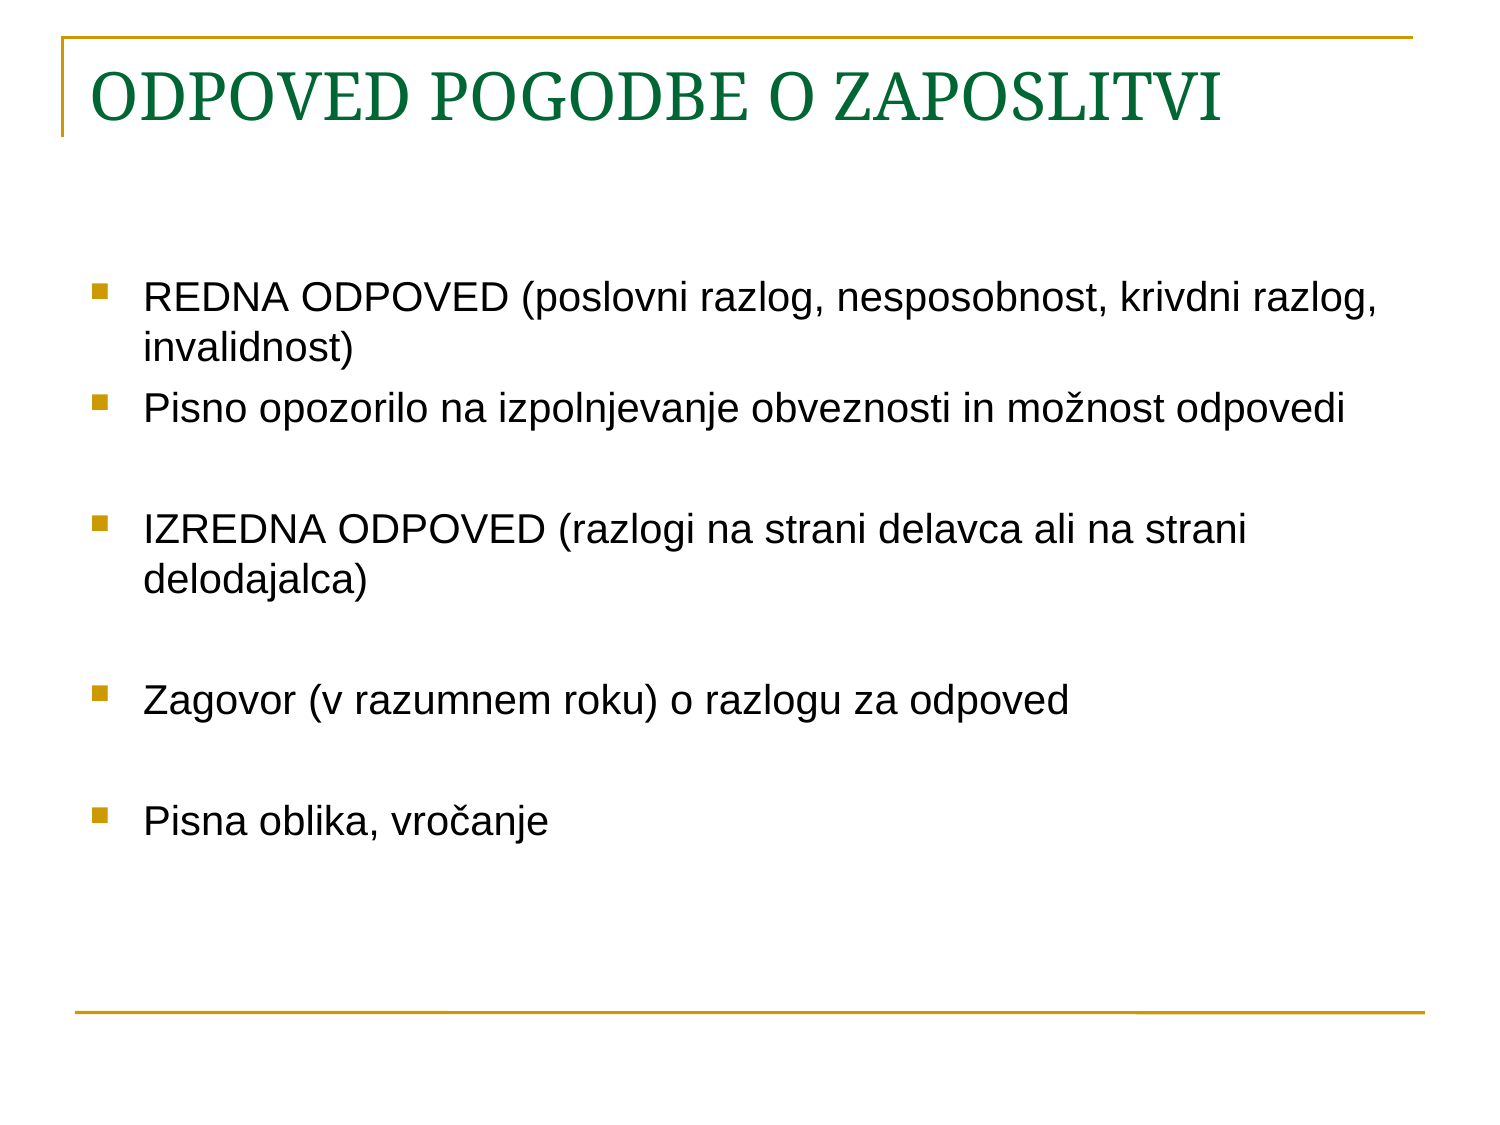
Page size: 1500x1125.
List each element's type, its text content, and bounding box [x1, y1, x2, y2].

title ODPOVED POGODBE O ZAPOSLITVI [75, 45, 1426, 233]
list REDNA ODPOVED (poslovni razlog, nesposobnost, krivdni razlog, invalidnost) Pisno opozorilo na izpolnjevanje obveznosti in možnost odpovedi IZREDNA ODPOVED (razlogi na strani delavca ali na strani delodajalca)‏ Zagovor (v razumnem roku) o razlogu za odpoved Pisna oblika, vročanje [75, 262, 1426, 1006]
